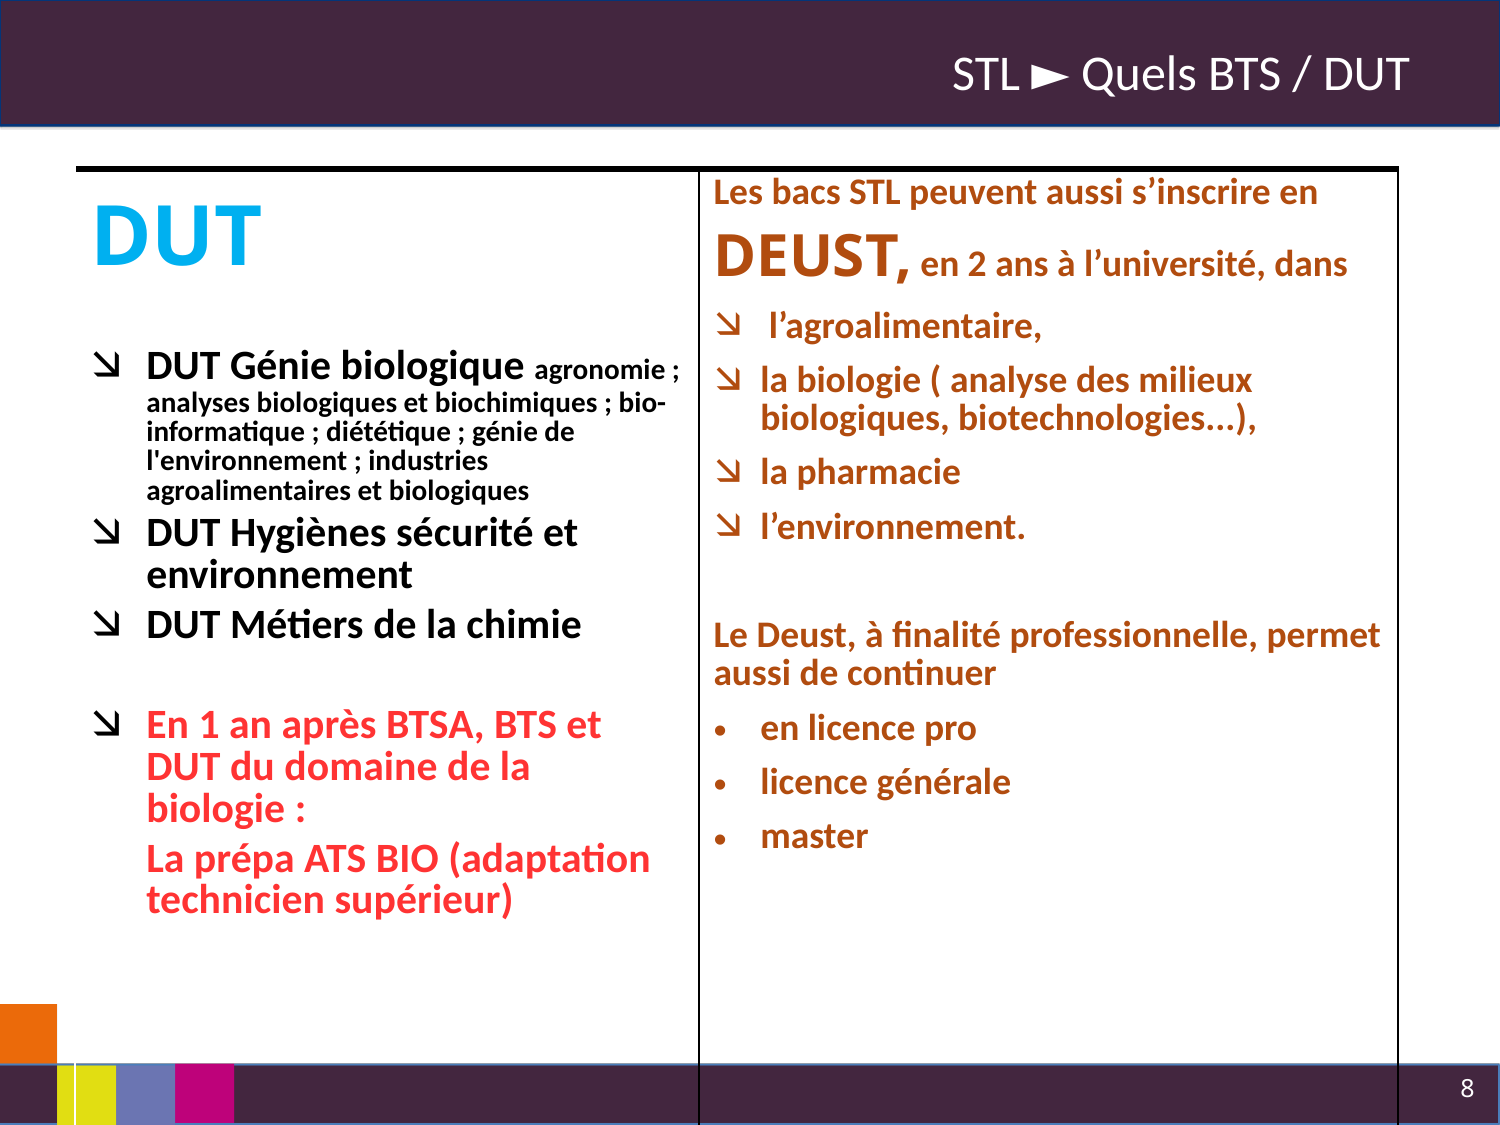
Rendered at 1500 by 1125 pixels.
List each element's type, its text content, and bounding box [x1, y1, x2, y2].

slide_number <numéro> [1399, 1059, 1490, 1120]
table_header Les bacs STL peuvent aussi s’inscrire en DEUST, en 2 ans à l’université, dans l’agroalimentaire, la biologie ( analyse des milieux biologiques, biotechnologies...), la pharmacie l’environnement. Le Deust, à finalité professionnelle, permet aussi de continuer en licence pro licence générale master [700, 172, 1397, 1125]
table_header DUT DUT Génie biologique agronomie ; analyses biologiques et biochimiques ; bio-informatique ; diététique ; génie de l'environnement ; industries agroalimentaires et biologiques DUT Hygiènes sécurité et environnement DUT Métiers de la chimie En 1 an après BTSA, BTS et DUT du domaine de la biologie : La prépa ATS BIO (adaptation technicien supérieur) [76, 172, 698, 1125]
picture [1399, 1004, 1500, 1125]
text_box STL ► Quels BTS / DUT [346, 30, 1425, 111]
picture [0, 1004, 74, 1125]
text_box [0, 0, 1500, 125]
